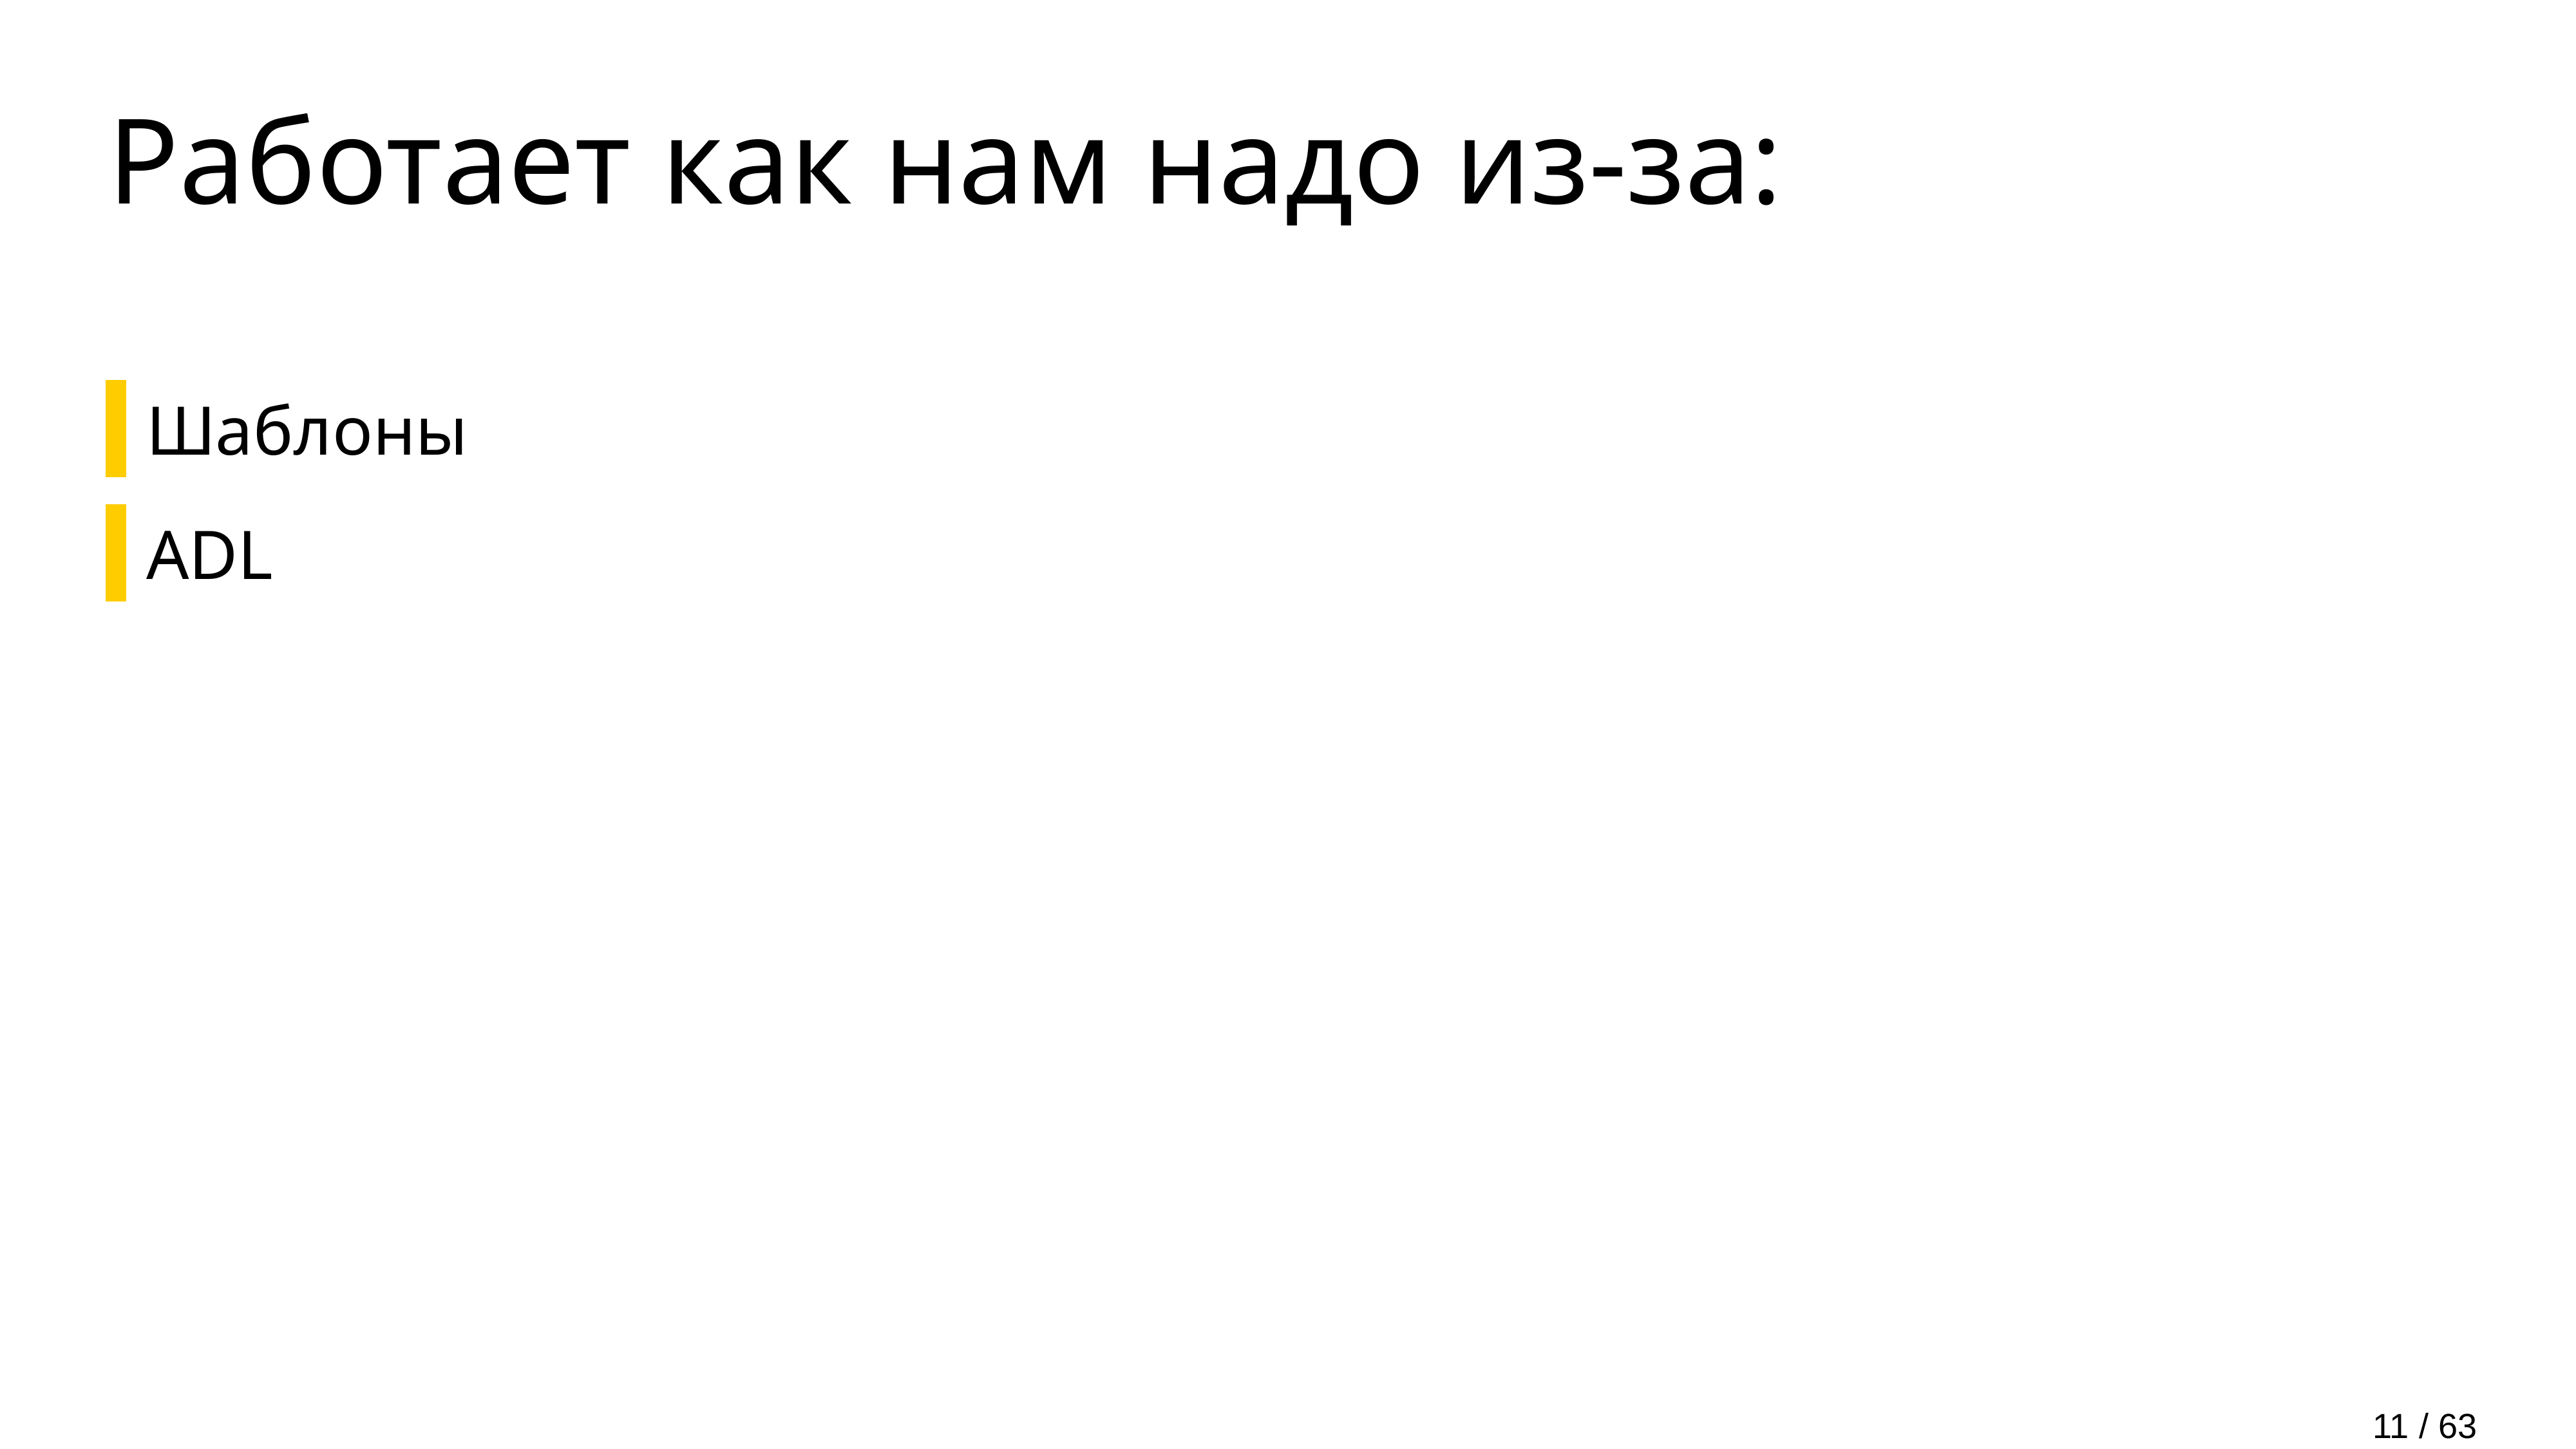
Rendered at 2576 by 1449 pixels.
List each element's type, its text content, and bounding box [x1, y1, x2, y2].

text_box Шаблоны ADL [96, 364, 2512, 1419]
title Работает как нам надо из-за: [108, 80, 2468, 242]
text_box <number> / 63 [2363, 1402, 2576, 1449]
